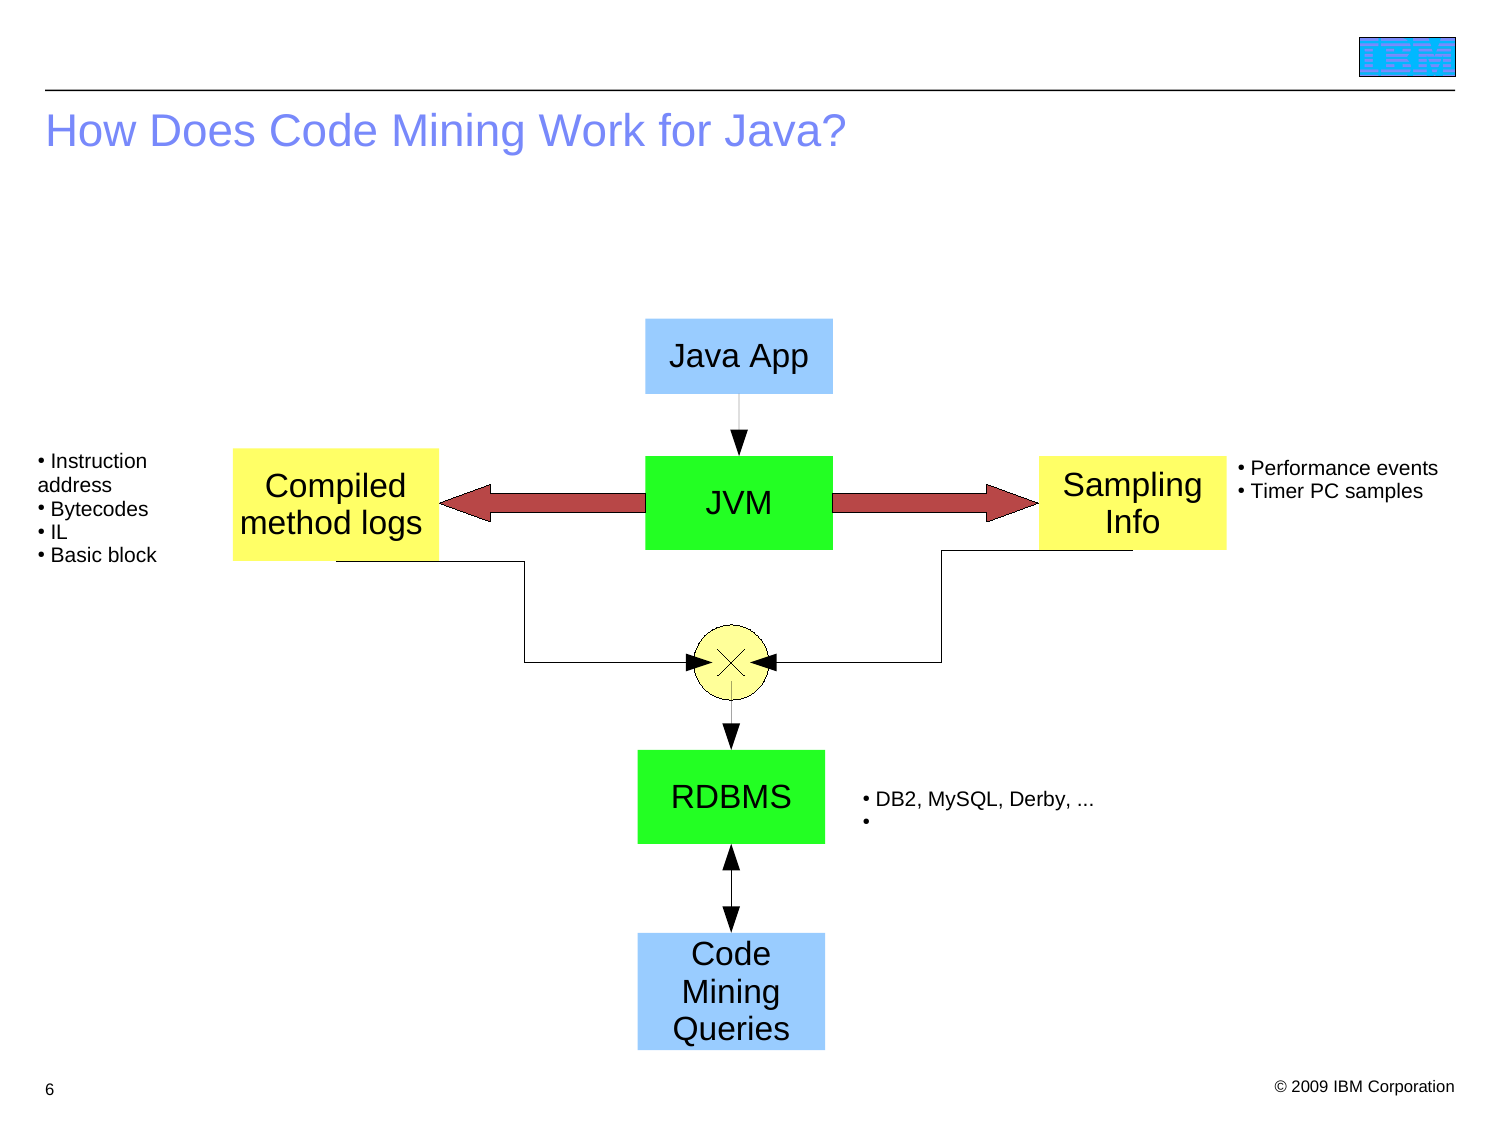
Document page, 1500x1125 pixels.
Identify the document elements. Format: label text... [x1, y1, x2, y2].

text_box [832, 484, 1039, 522]
text_box JVM [645, 456, 833, 550]
text_box [694, 624, 769, 701]
title How Does Code Mining Work for Java? [30, 97, 1456, 218]
text_box [440, 484, 646, 522]
text_box Performance events Timer PC samples [1237, 456, 1444, 550]
text_box Instruction address Bytecodes IL Basic block [37, 449, 226, 550]
text_box DB2, MySQL, Derby, ... [862, 787, 1144, 844]
text_box RDBMS [637, 749, 826, 844]
text_box Compiled method logs [232, 448, 440, 561]
text_box Sampling Info [1039, 456, 1227, 550]
text_box Code Mining Queries [637, 932, 826, 1051]
text_box Java App [645, 318, 833, 394]
